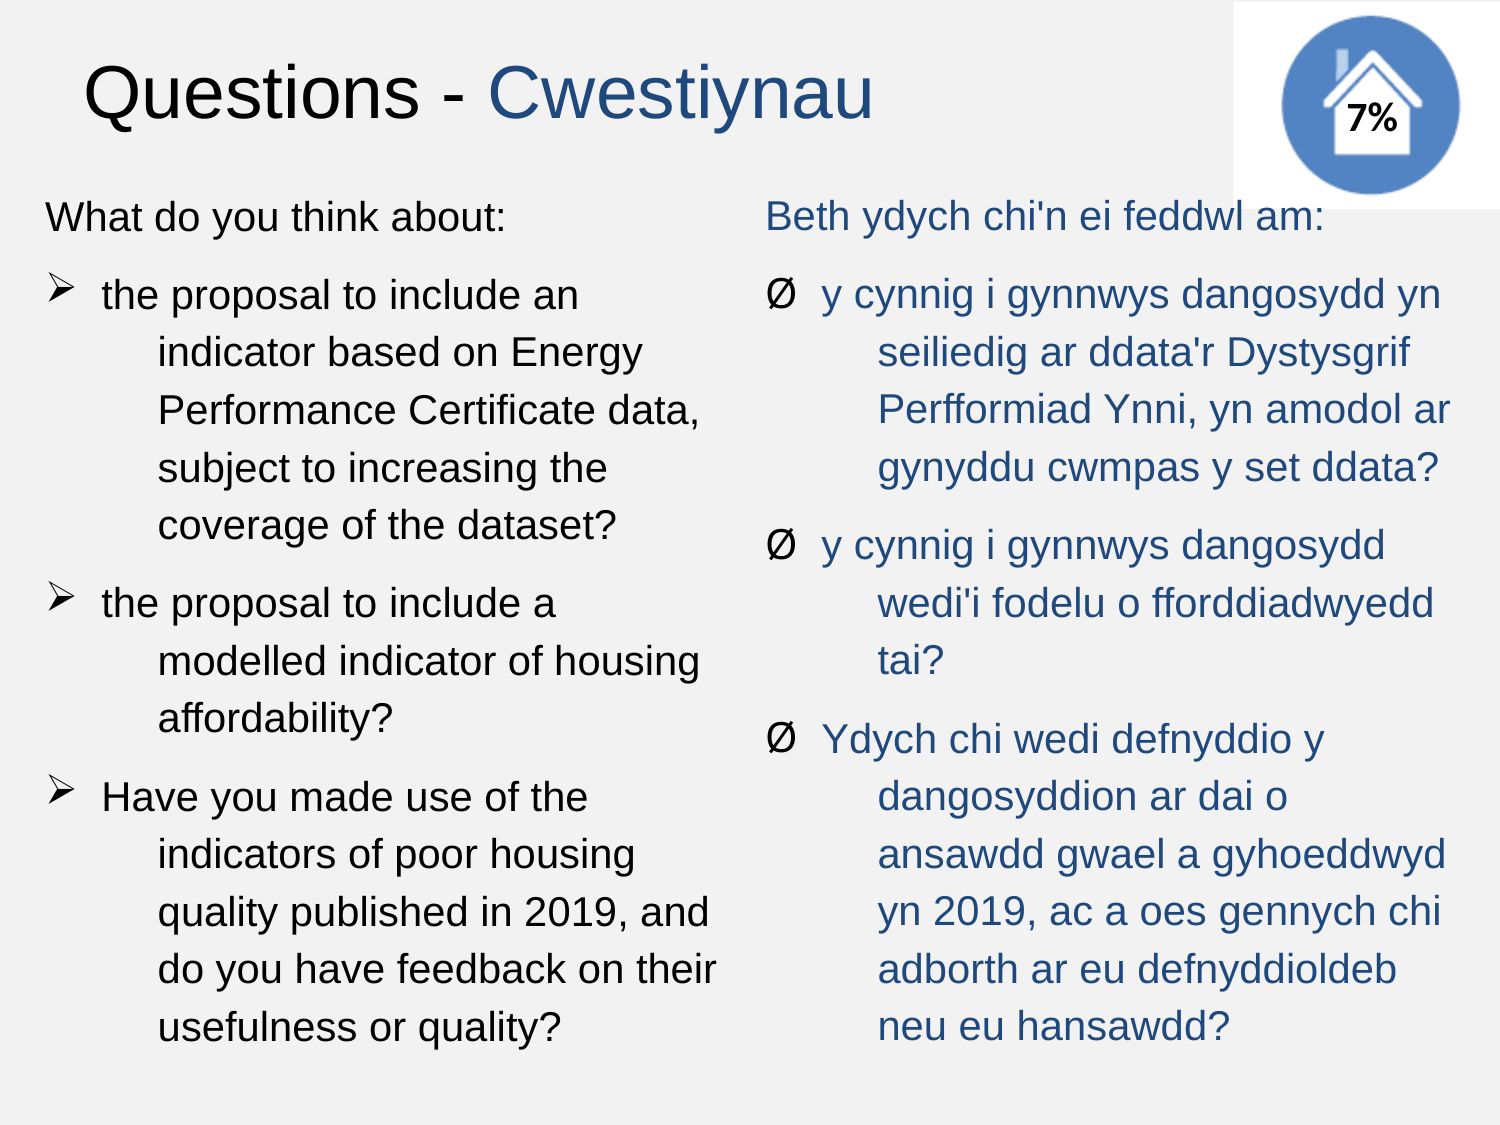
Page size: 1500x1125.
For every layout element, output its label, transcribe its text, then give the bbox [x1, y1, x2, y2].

text_box Beth ydych chi'n ei feddwl am: y cynnig i gynnwys dangosydd yn seiliedig ar ddata'r Dystysgrif Perfformiad Ynni, yn amodol ar gynyddu cwmpas y set ddata? y cynnig i gynnwys dangosydd wedi'i fodelu o fforddiadwyedd tai? Ydych chi wedi defnyddio y dangosyddion ar dai o ansawdd gwael a gyhoeddwyd yn 2019, ac a oes gennych chi adborth ar eu defnyddioldeb neu eu hansawdd? [750, 173, 1470, 1002]
text_box What do you think about: the proposal to include an indicator based on Energy Performance Certificate data, subject to increasing the coverage of the dataset? the proposal to include a modelled indicator of housing affordability? Have you made use of the indicators of poor housing quality published in 2019, and do you have feedback on their usefulness or quality? [30, 174, 751, 1061]
text_box Questions - Cwestiynau [68, 36, 1321, 143]
picture [1233, 2, 1500, 209]
text_box 7% [1331, 81, 1426, 148]
